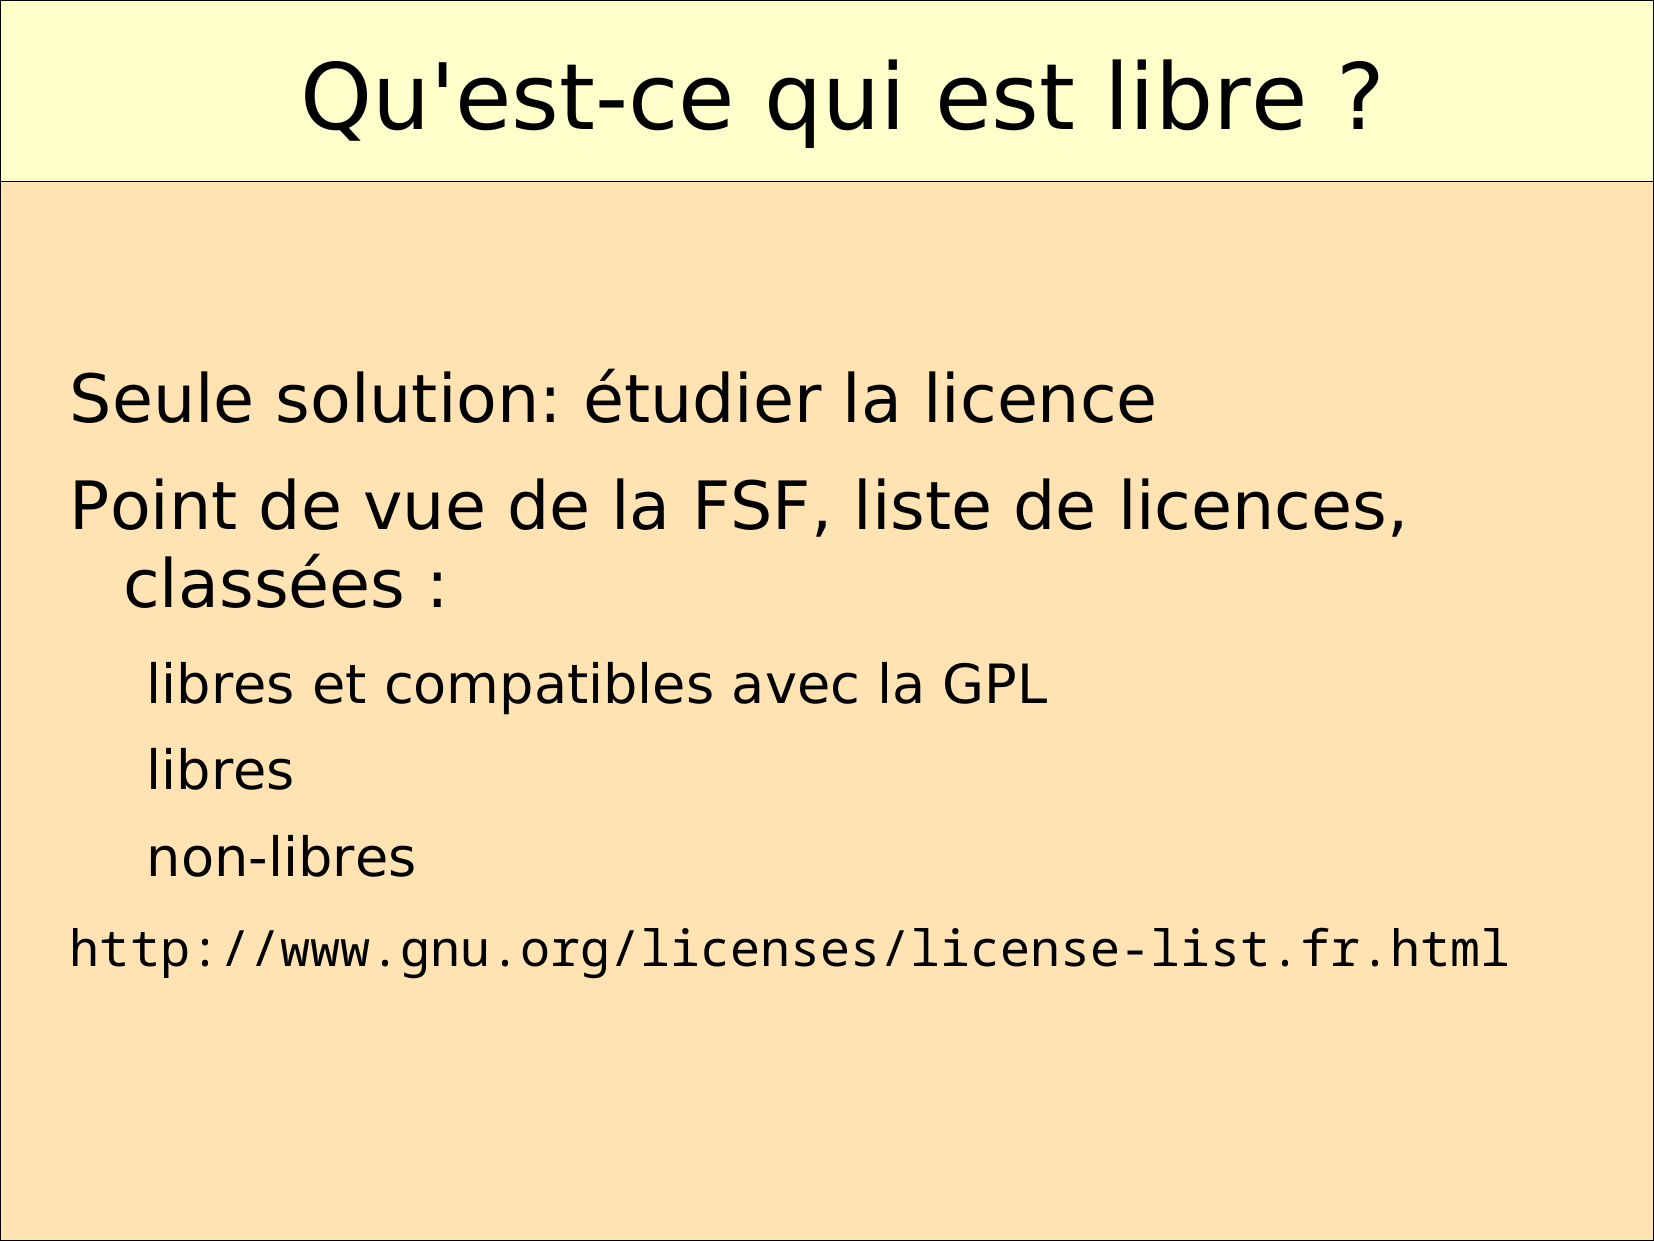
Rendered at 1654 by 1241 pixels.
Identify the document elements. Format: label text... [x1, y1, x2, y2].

title Qu'est-ce qui est libre ? [135, 37, 1552, 158]
list Seule solution: étudier la licence Point de vue de la FSF, liste de licences, classées : libres et compatibles avec la GPL libres non-libres http://www.gnu.org/licenses/license-list.fr.html [52, 360, 1603, 971]
